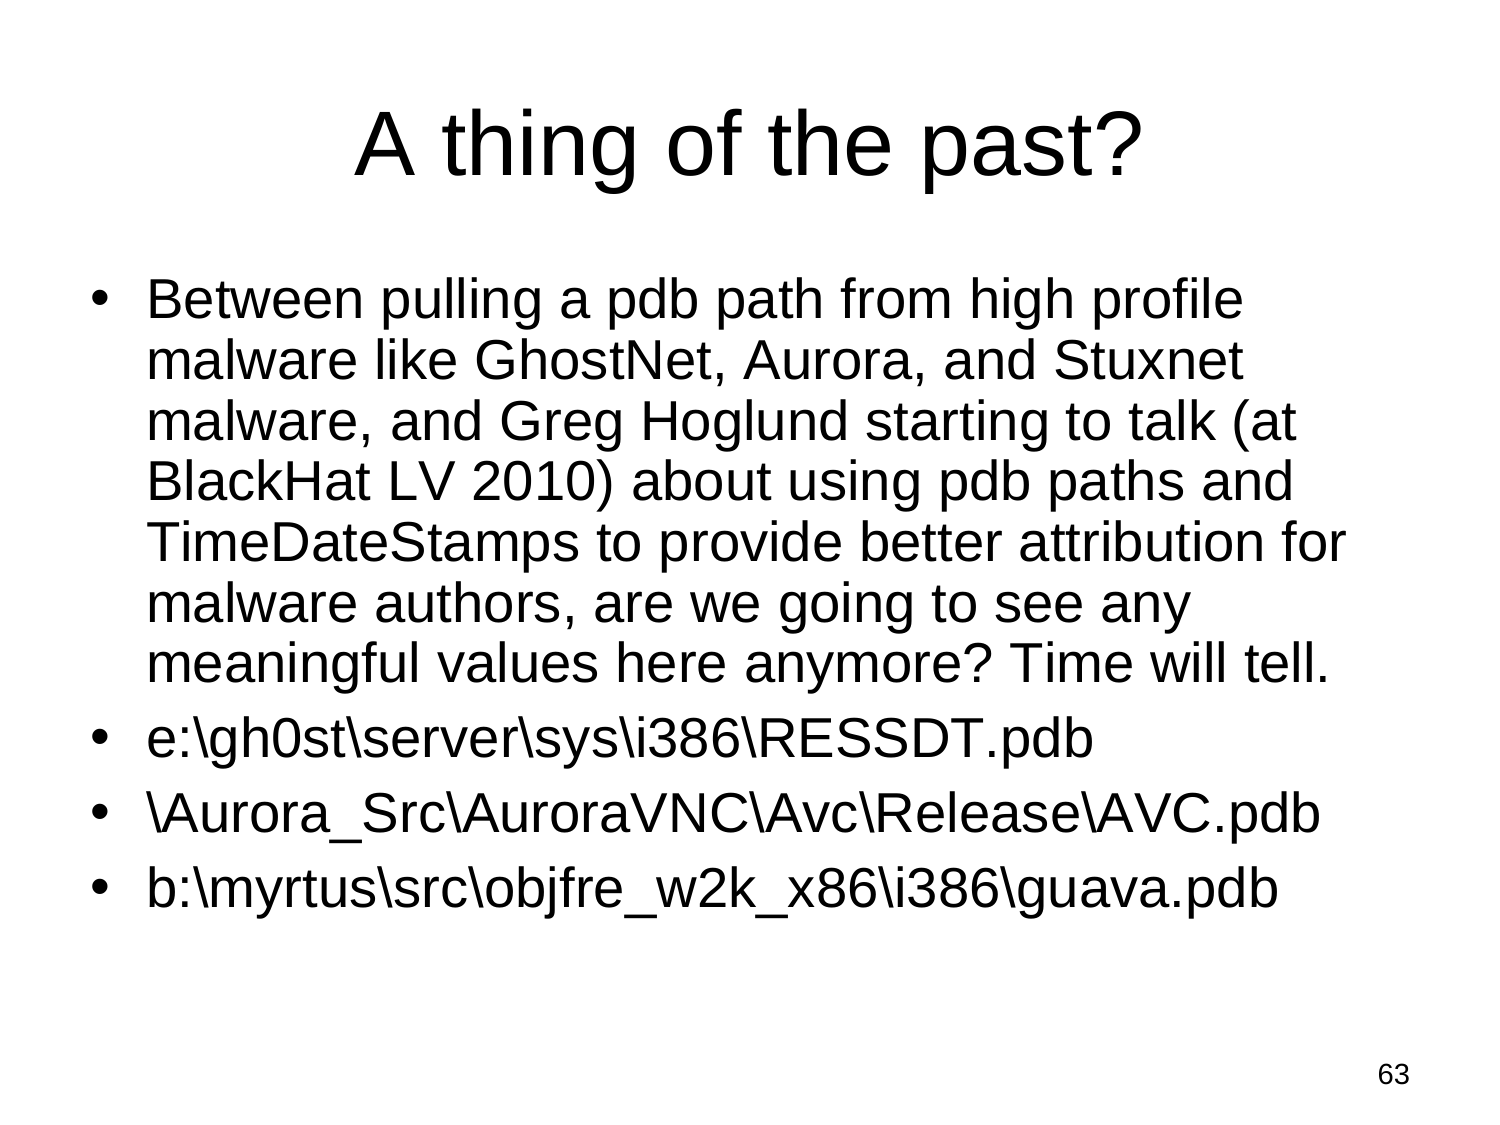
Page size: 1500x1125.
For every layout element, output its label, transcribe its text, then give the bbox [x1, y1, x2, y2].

title A thing of the past? [75, 45, 1426, 233]
list Between pulling a pdb path from high profile malware like GhostNet, Aurora, and Stuxnet malware, and Greg Hoglund starting to talk (at BlackHat LV 2010) about using pdb paths and TimeDateStamps to provide better attribution for malware authors, are we going to see any meaningful values here anymore? Time will tell. e:\gh0st\server\sys\i386\RESSDT.pdb \Aurora_Src\AuroraVNC\Avc\Release\AVC.pdb b:\myrtus\src\objfre_w2k_x86\i386\guava.pdb [75, 262, 1426, 1081]
text_box <number> [1074, 1042, 1426, 1103]
